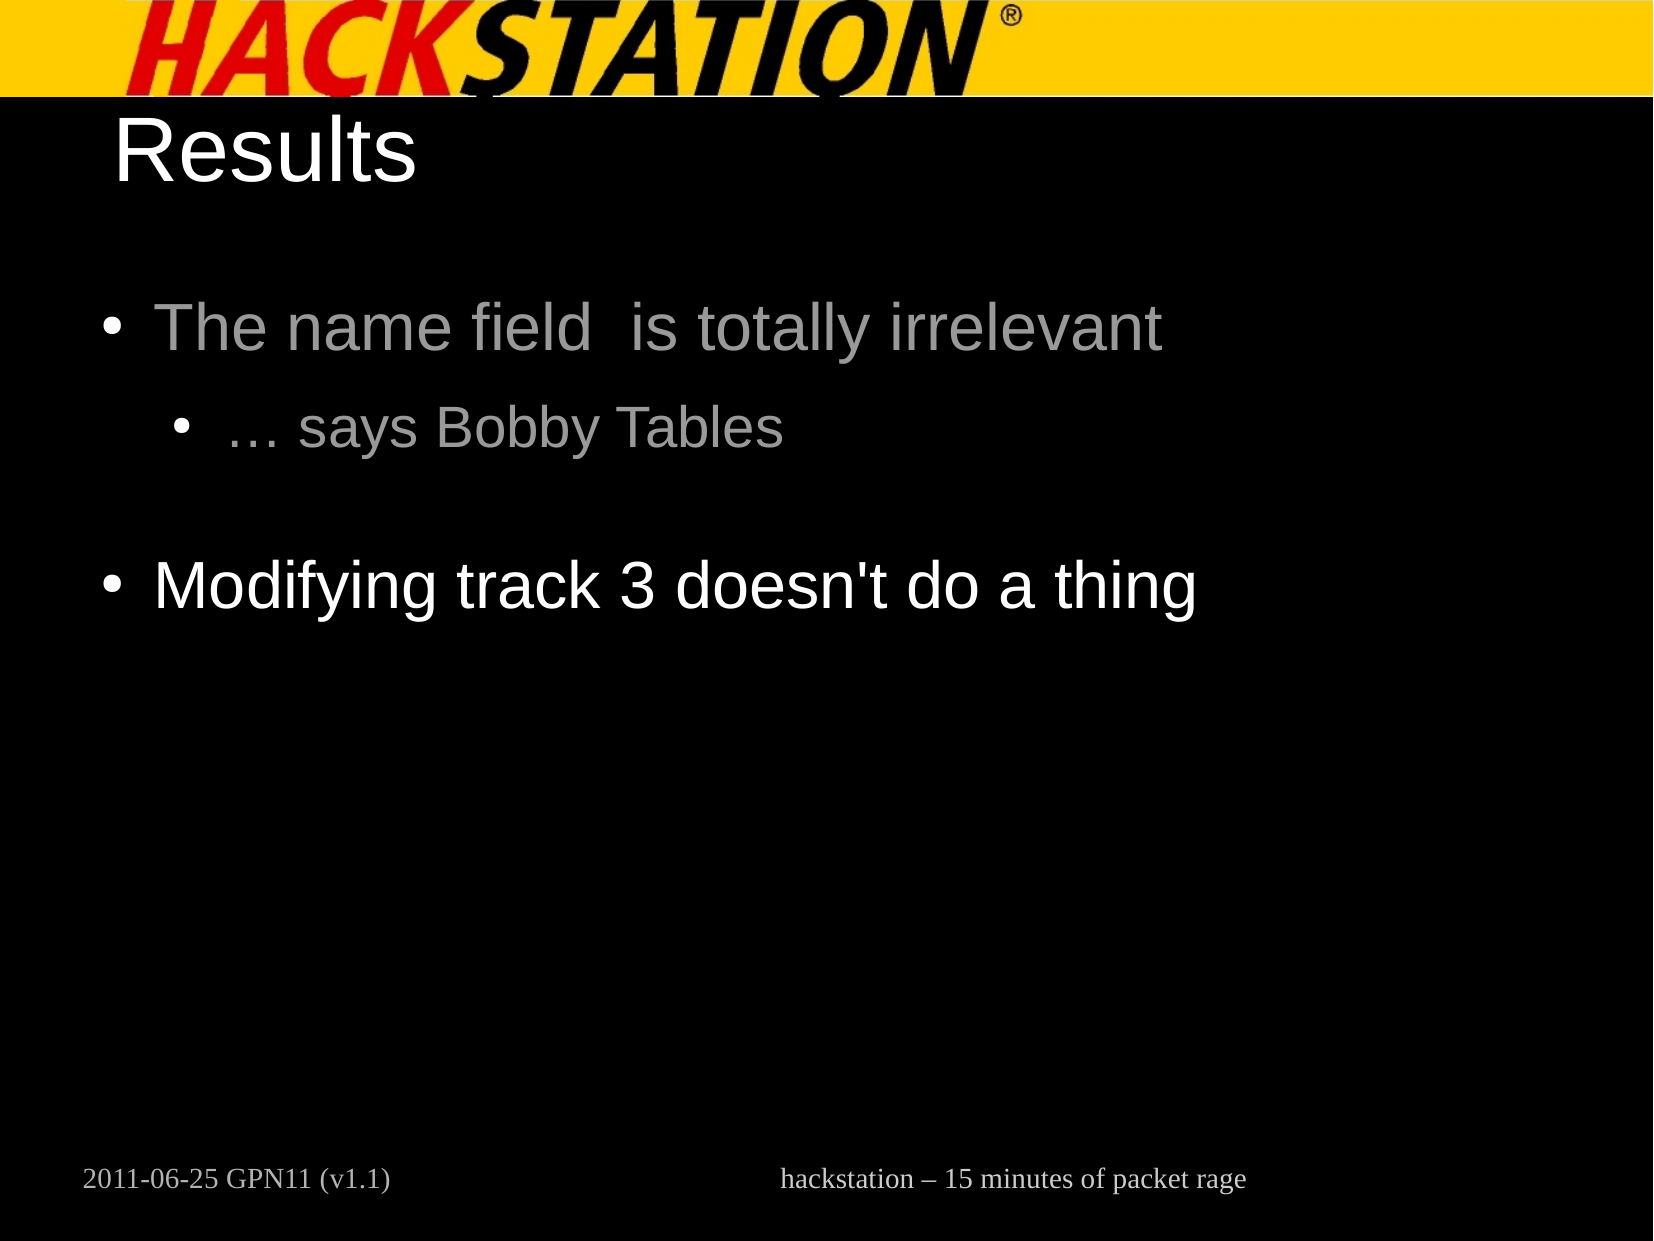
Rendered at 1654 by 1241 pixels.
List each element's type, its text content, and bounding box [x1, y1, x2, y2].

picture [0, 0, 1653, 97]
list The name field is totally irrelevant … says Bobby Tables Modifying track 3 doesn't do a thing [82, 290, 1571, 1109]
title Results [112, 75, 1571, 226]
